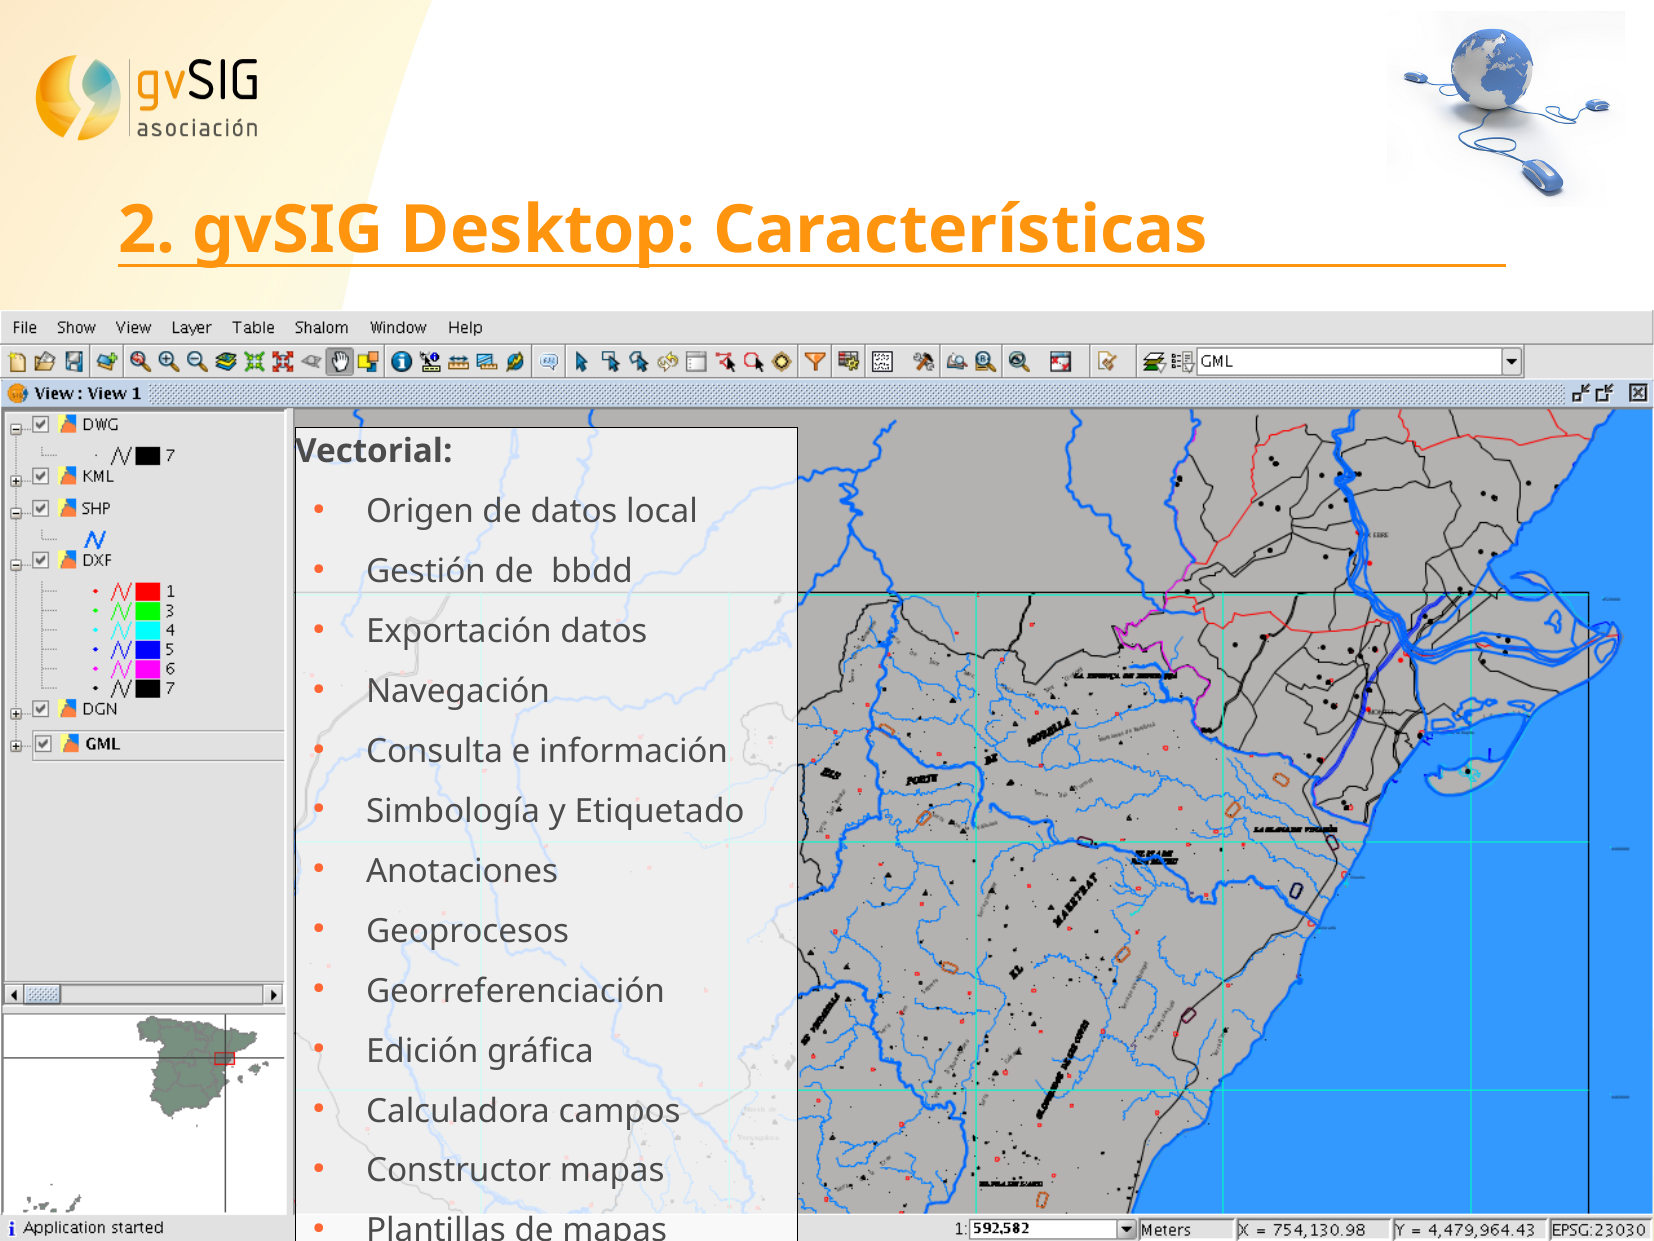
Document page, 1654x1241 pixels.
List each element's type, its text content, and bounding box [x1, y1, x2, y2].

list Vectorial: Origen de datos local Gestión de bbdd Exportación datos Navegación Consulta e información Simbología y Etiquetado Anotaciones Geoprocesos Georreferenciación Edición gráfica Calculadora campos Constructor mapas Plantillas de mapas Scripting, ... [295, 427, 798, 1211]
picture [0, 0, 1654, 1241]
title 2. gvSIG Desktop: Características [118, 177, 1607, 276]
